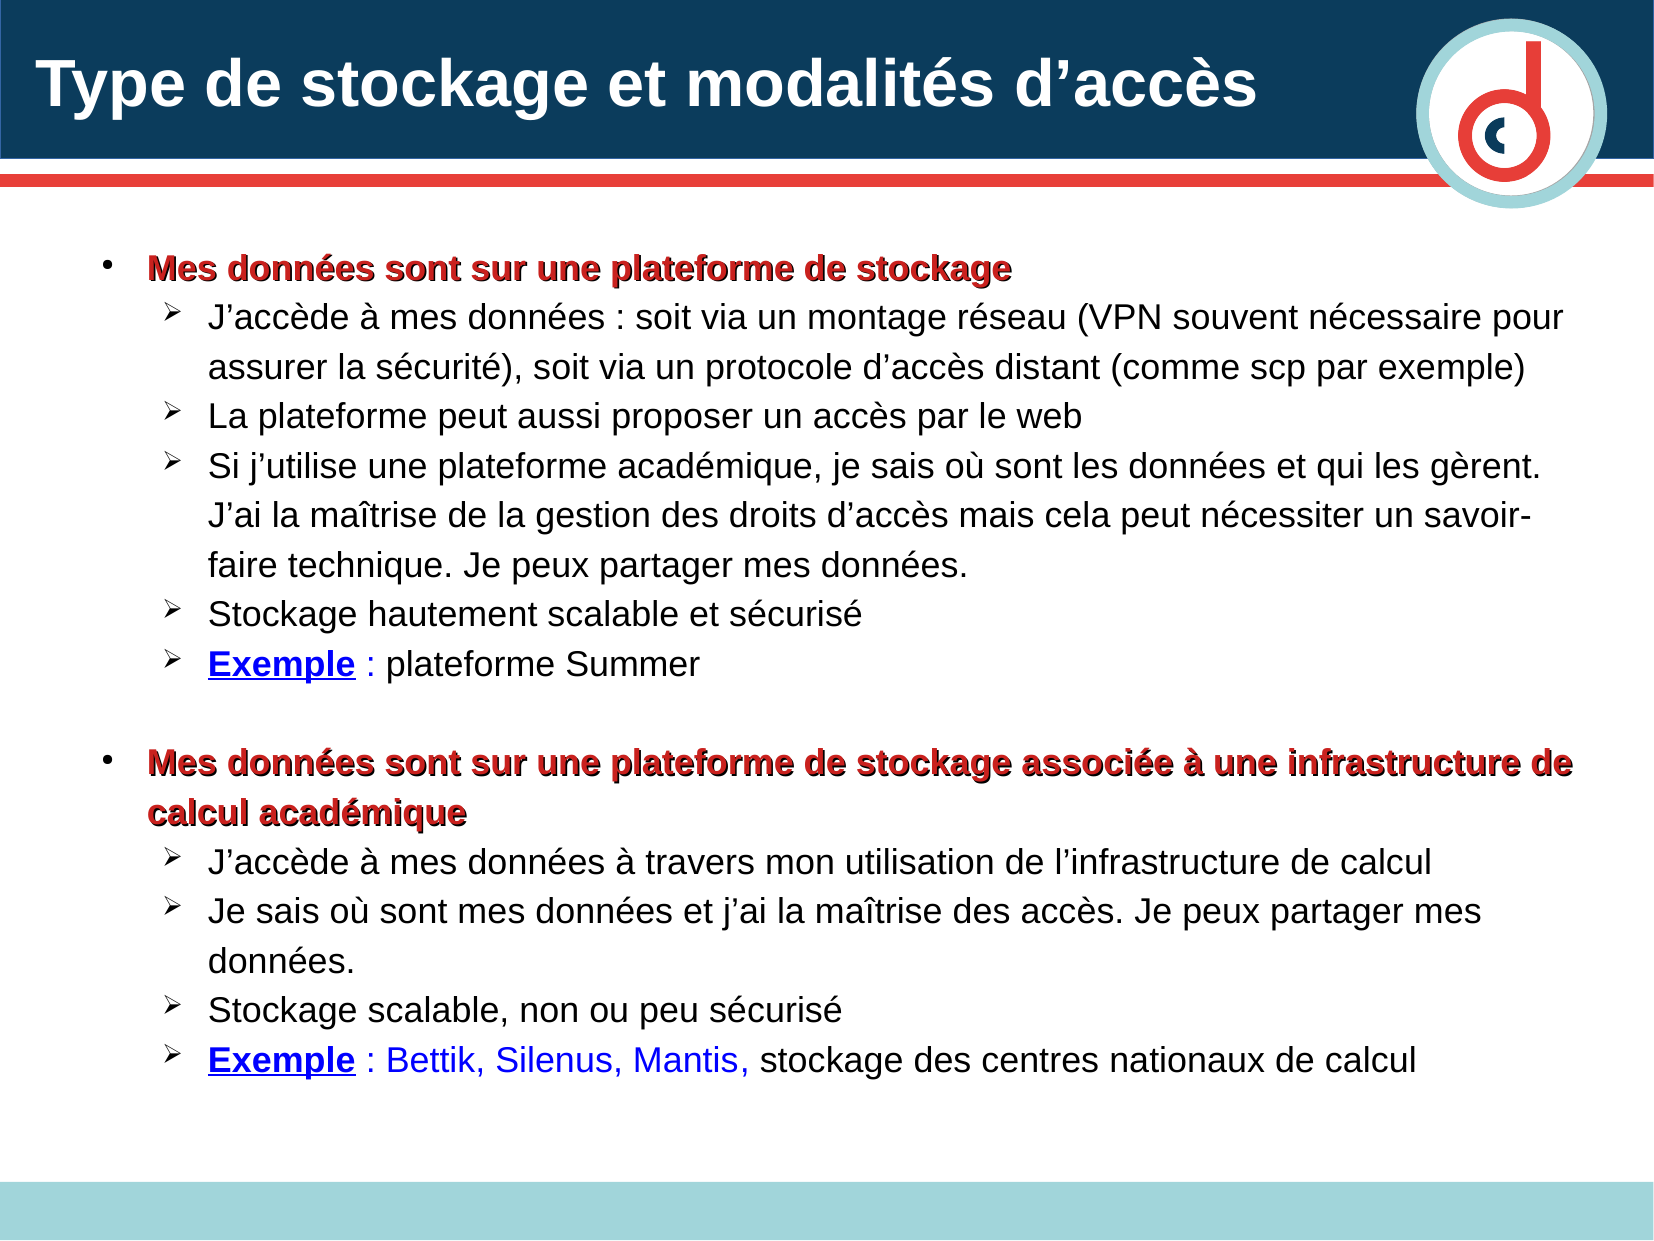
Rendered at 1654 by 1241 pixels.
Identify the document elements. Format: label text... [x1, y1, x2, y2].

title Type de stockage et modalités d’accès [35, 11, 1430, 159]
text_box Mes données sont sur une plateforme de stockage J’accède à mes données : soit via un montage réseau (VPN souvent nécessaire pour assurer la sécurité), soit via un protocole d’accès distant (comme scp par exemple) La plateforme peut aussi proposer un accès par le web Si j’utilise une plateforme académique, je sais où sont les données et qui les gèrent. J’ai la maîtrise de la gestion des droits d’accès mais cela peut nécessiter un savoir-faire technique. Je peux partager mes données. Stockage hautement scalable et sécurisé Exemple : plateforme Summer Mes données sont sur une plateforme de stockage associée à une infrastructure de calcul académique J’accède à mes données à travers mon utilisation de l’infrastructure de calcul Je sais où sont mes données et j’ai la maîtrise des accès. Je peux partager mes données. Stockage scalable, non ou peu sécurisé Exemple : Bettik, Silenus, Mantis, stockage des centres nationaux de calcul [71, 230, 1595, 1141]
